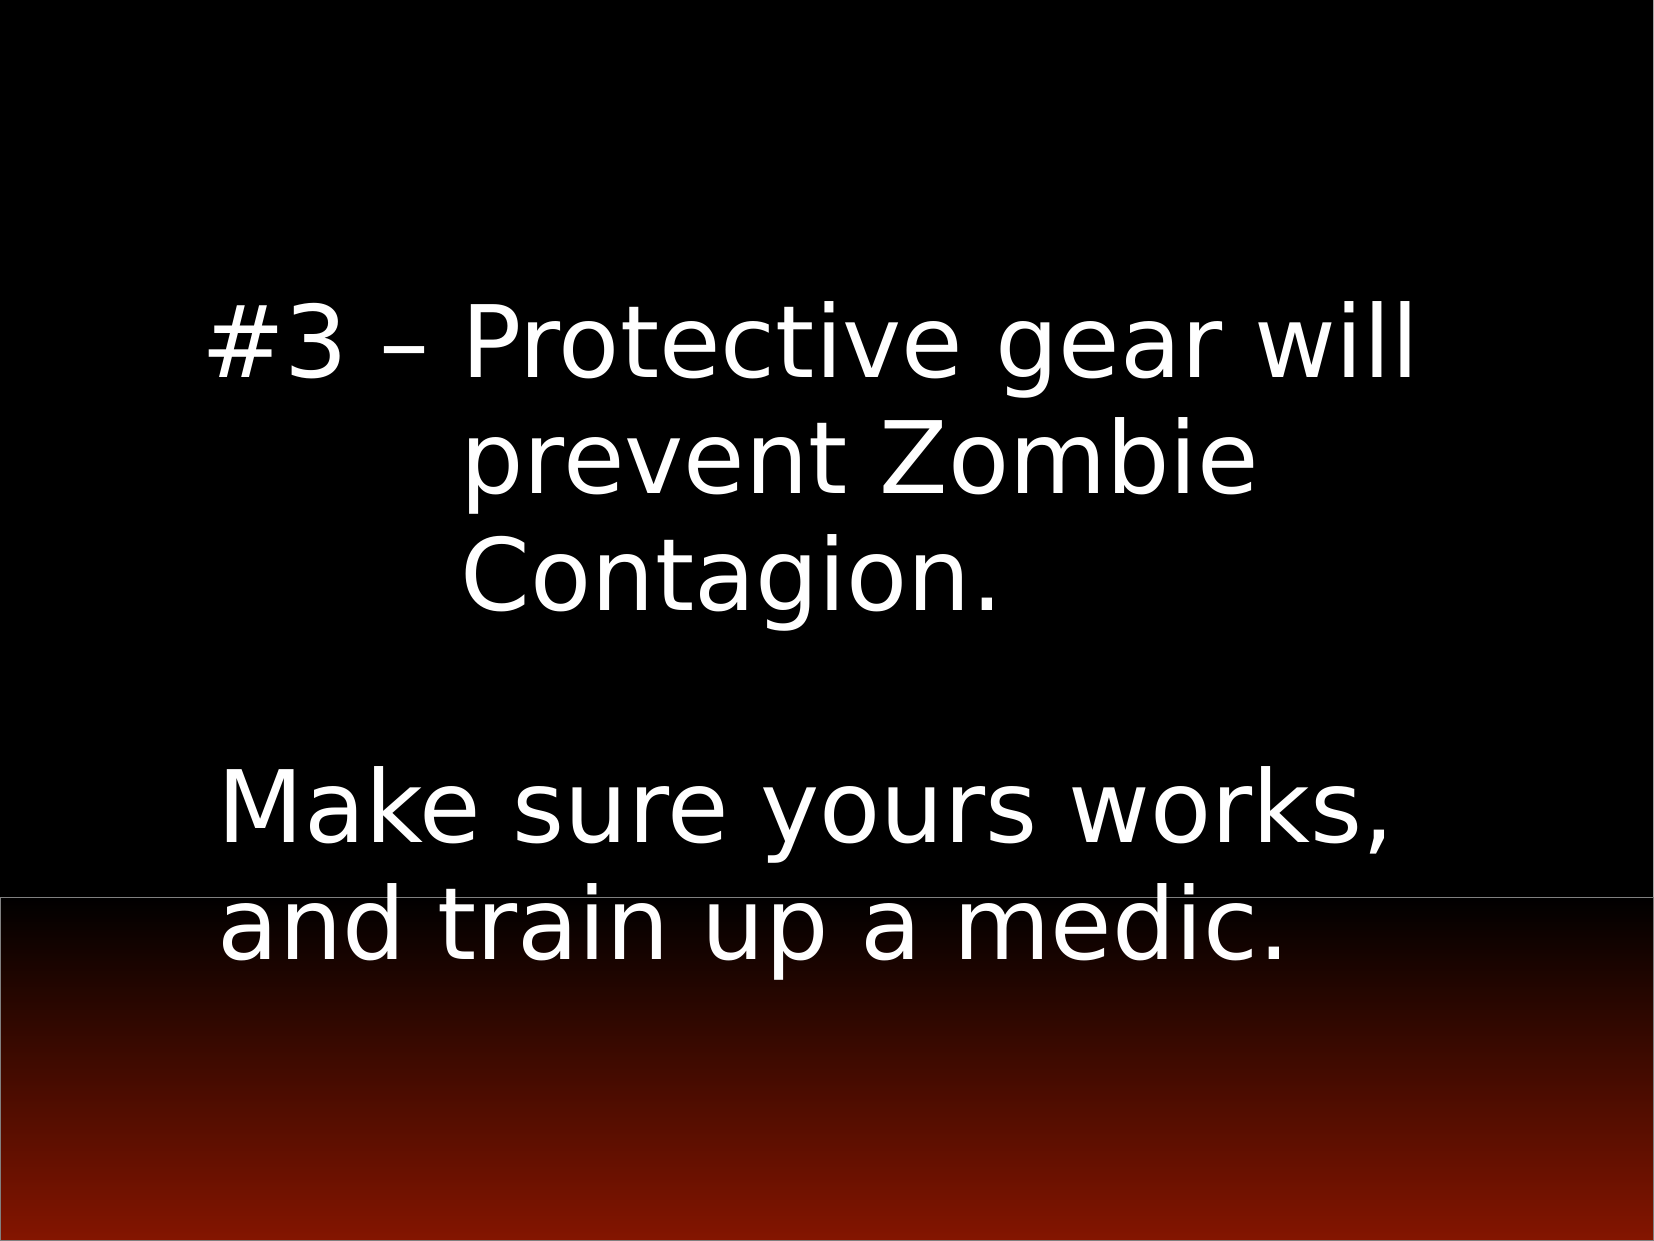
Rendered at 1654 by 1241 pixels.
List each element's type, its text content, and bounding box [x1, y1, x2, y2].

text_box #3 – Protective gear will prevent Zombie Contagion. Make sure yours works, and train up a medic. [141, 277, 1524, 991]
